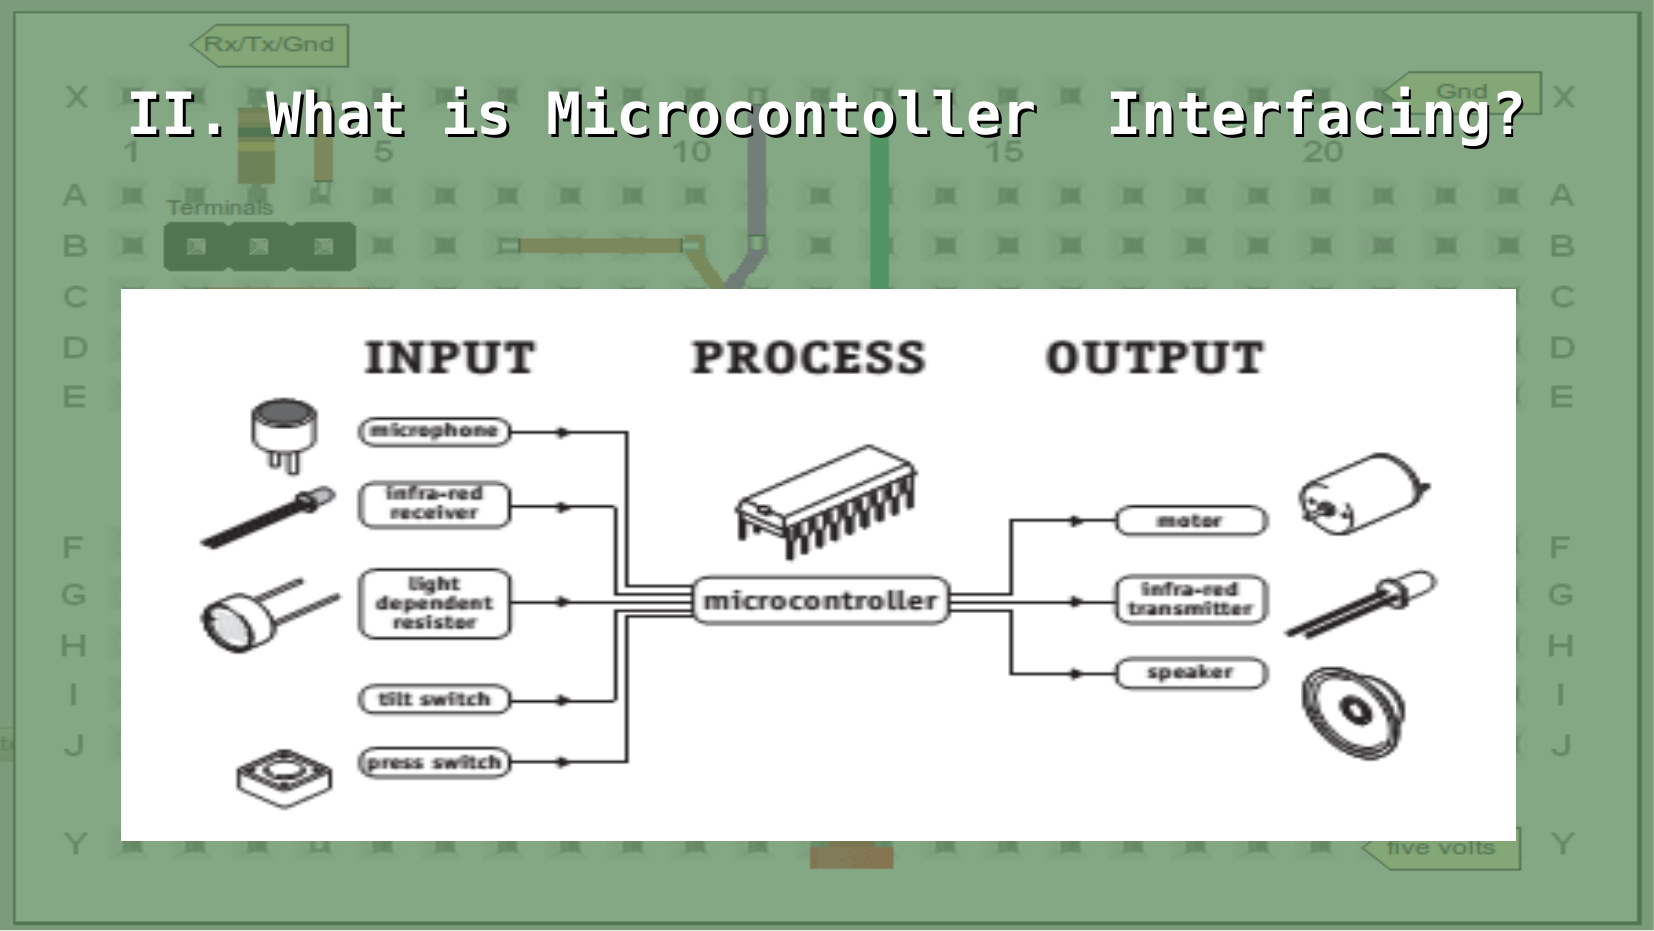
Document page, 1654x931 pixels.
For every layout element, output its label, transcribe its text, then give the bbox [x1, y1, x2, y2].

picture [0, 0, 1654, 931]
title II. What is Microcontoller Interfacing? [82, 28, 1571, 202]
text_box [71, 287, 1561, 827]
